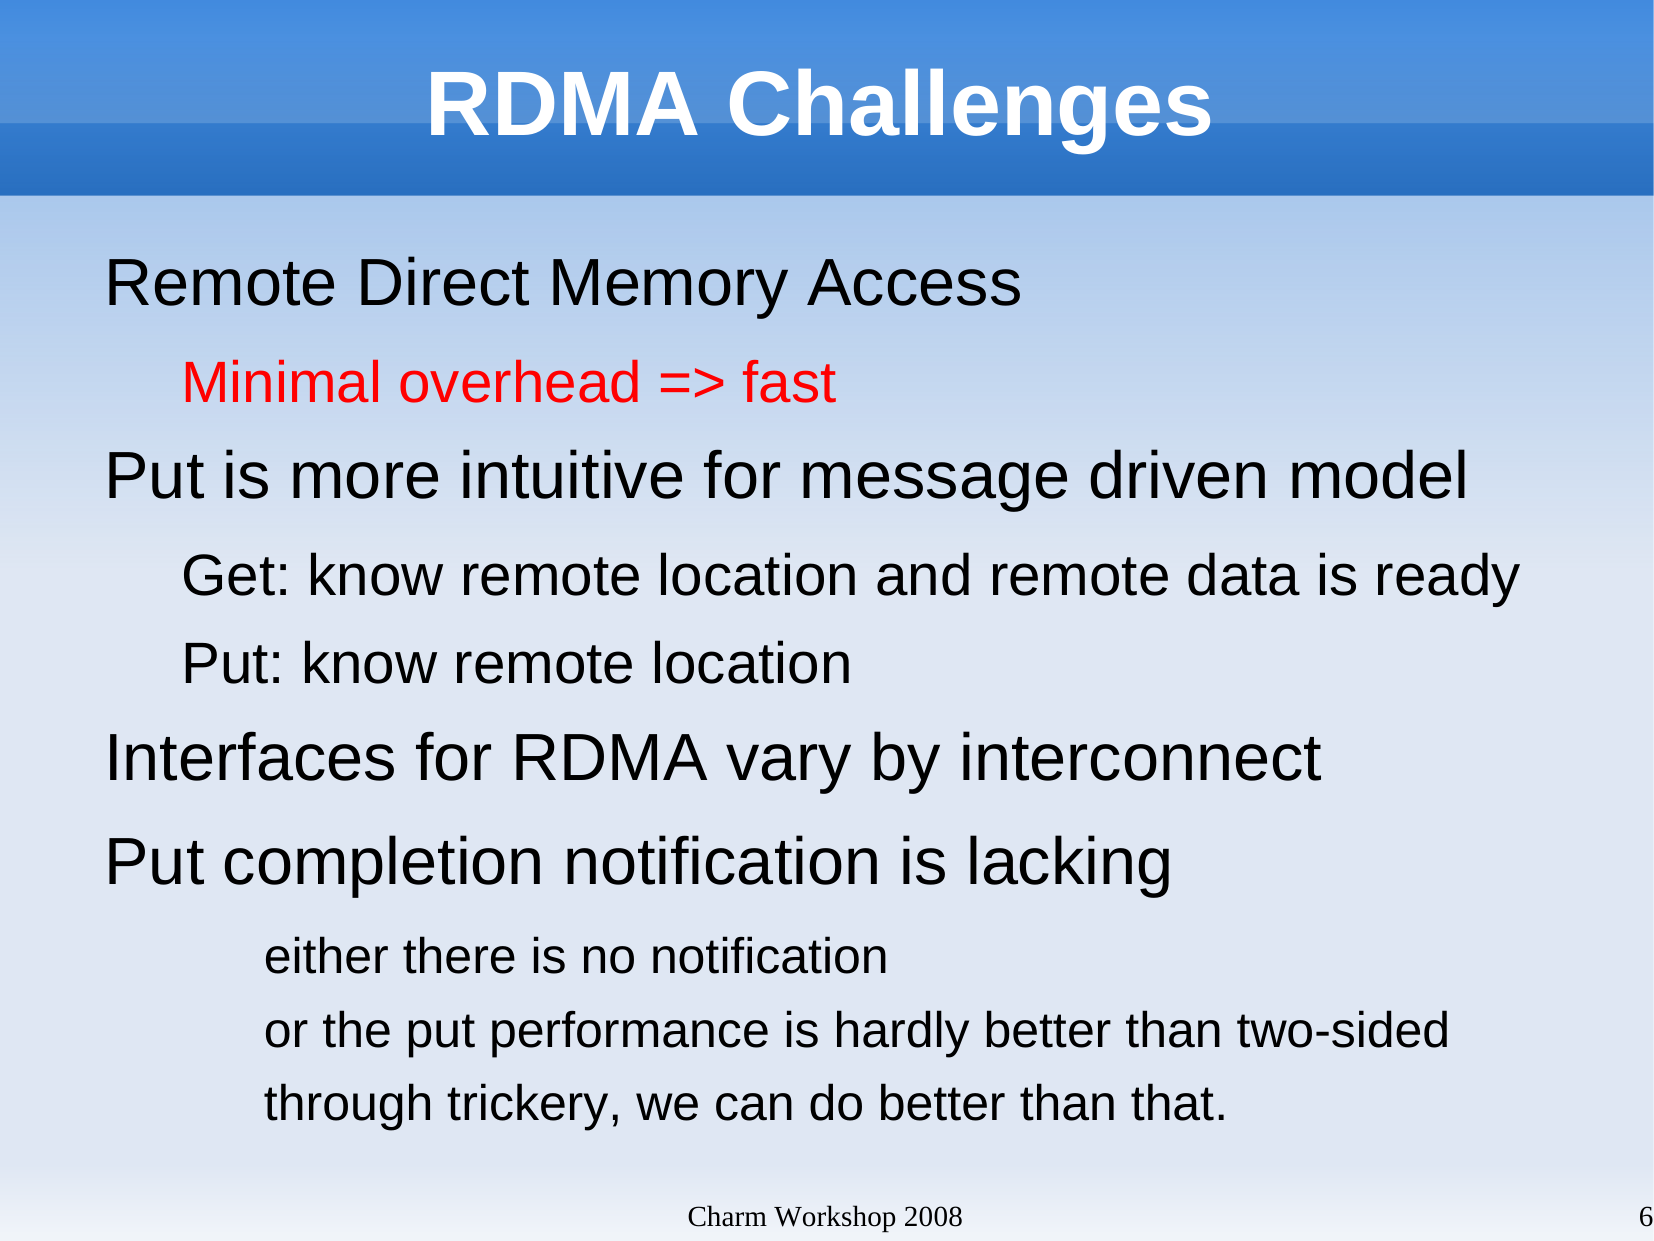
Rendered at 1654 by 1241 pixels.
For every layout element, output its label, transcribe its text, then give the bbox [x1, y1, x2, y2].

title RDMA Challenges [76, 0, 1565, 208]
list Remote Direct Memory Access Minimal overhead => fast Put is more intuitive for message driven model Get: know remote location and remote data is ready Put: know remote location Interfaces for RDMA vary by interconnect Put completion notification is lacking either there is no notification or the put performance is hardly better than two-sided through trickery, we can do better than that. [86, 245, 1576, 1132]
picture [0, 0, 1654, 1241]
